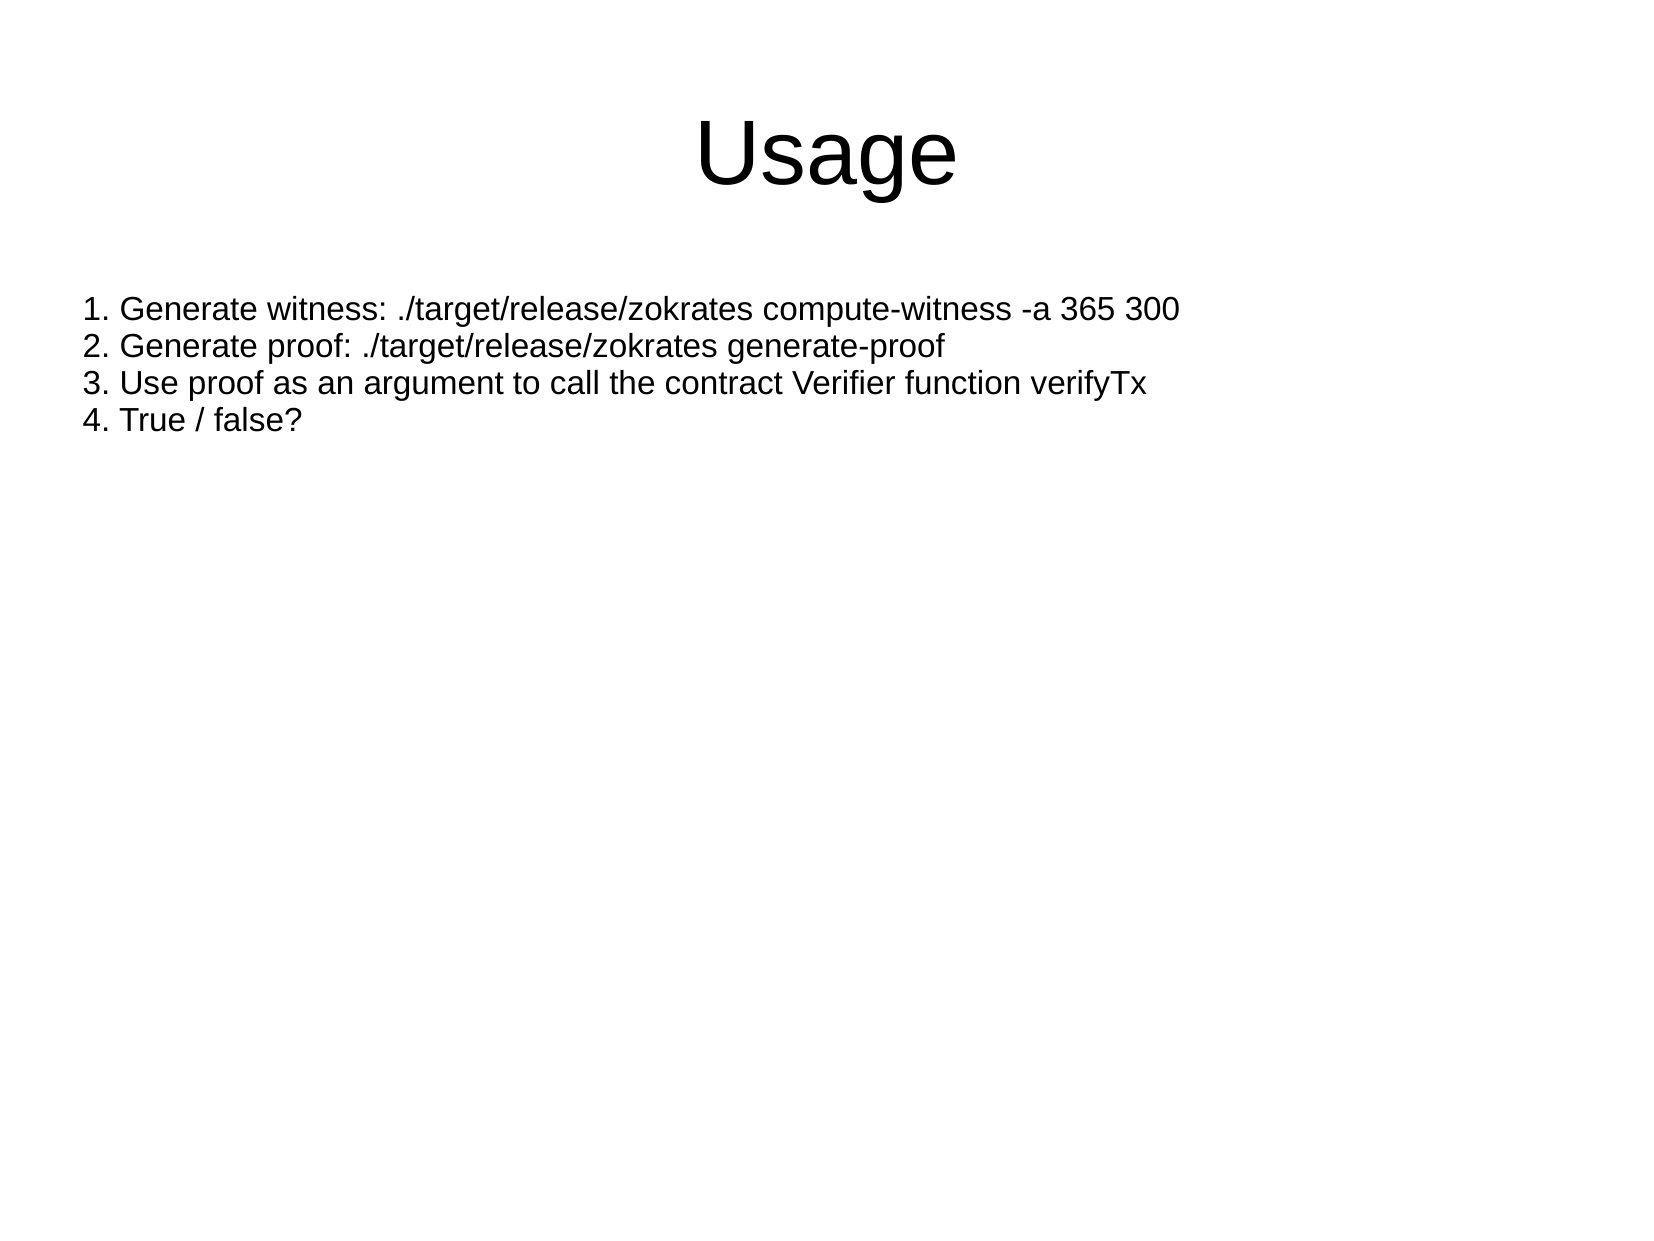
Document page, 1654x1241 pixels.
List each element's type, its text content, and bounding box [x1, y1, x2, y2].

title Usage [82, 49, 1571, 257]
list 1. Generate witness: ./target/release/zokrates compute-witness -a 365 300 2. Generate proof: ./target/release/zokrates generate-proof 3. Use proof as an argument to call the contract Verifier function verifyTx 4. True / false? [82, 290, 1571, 1010]
